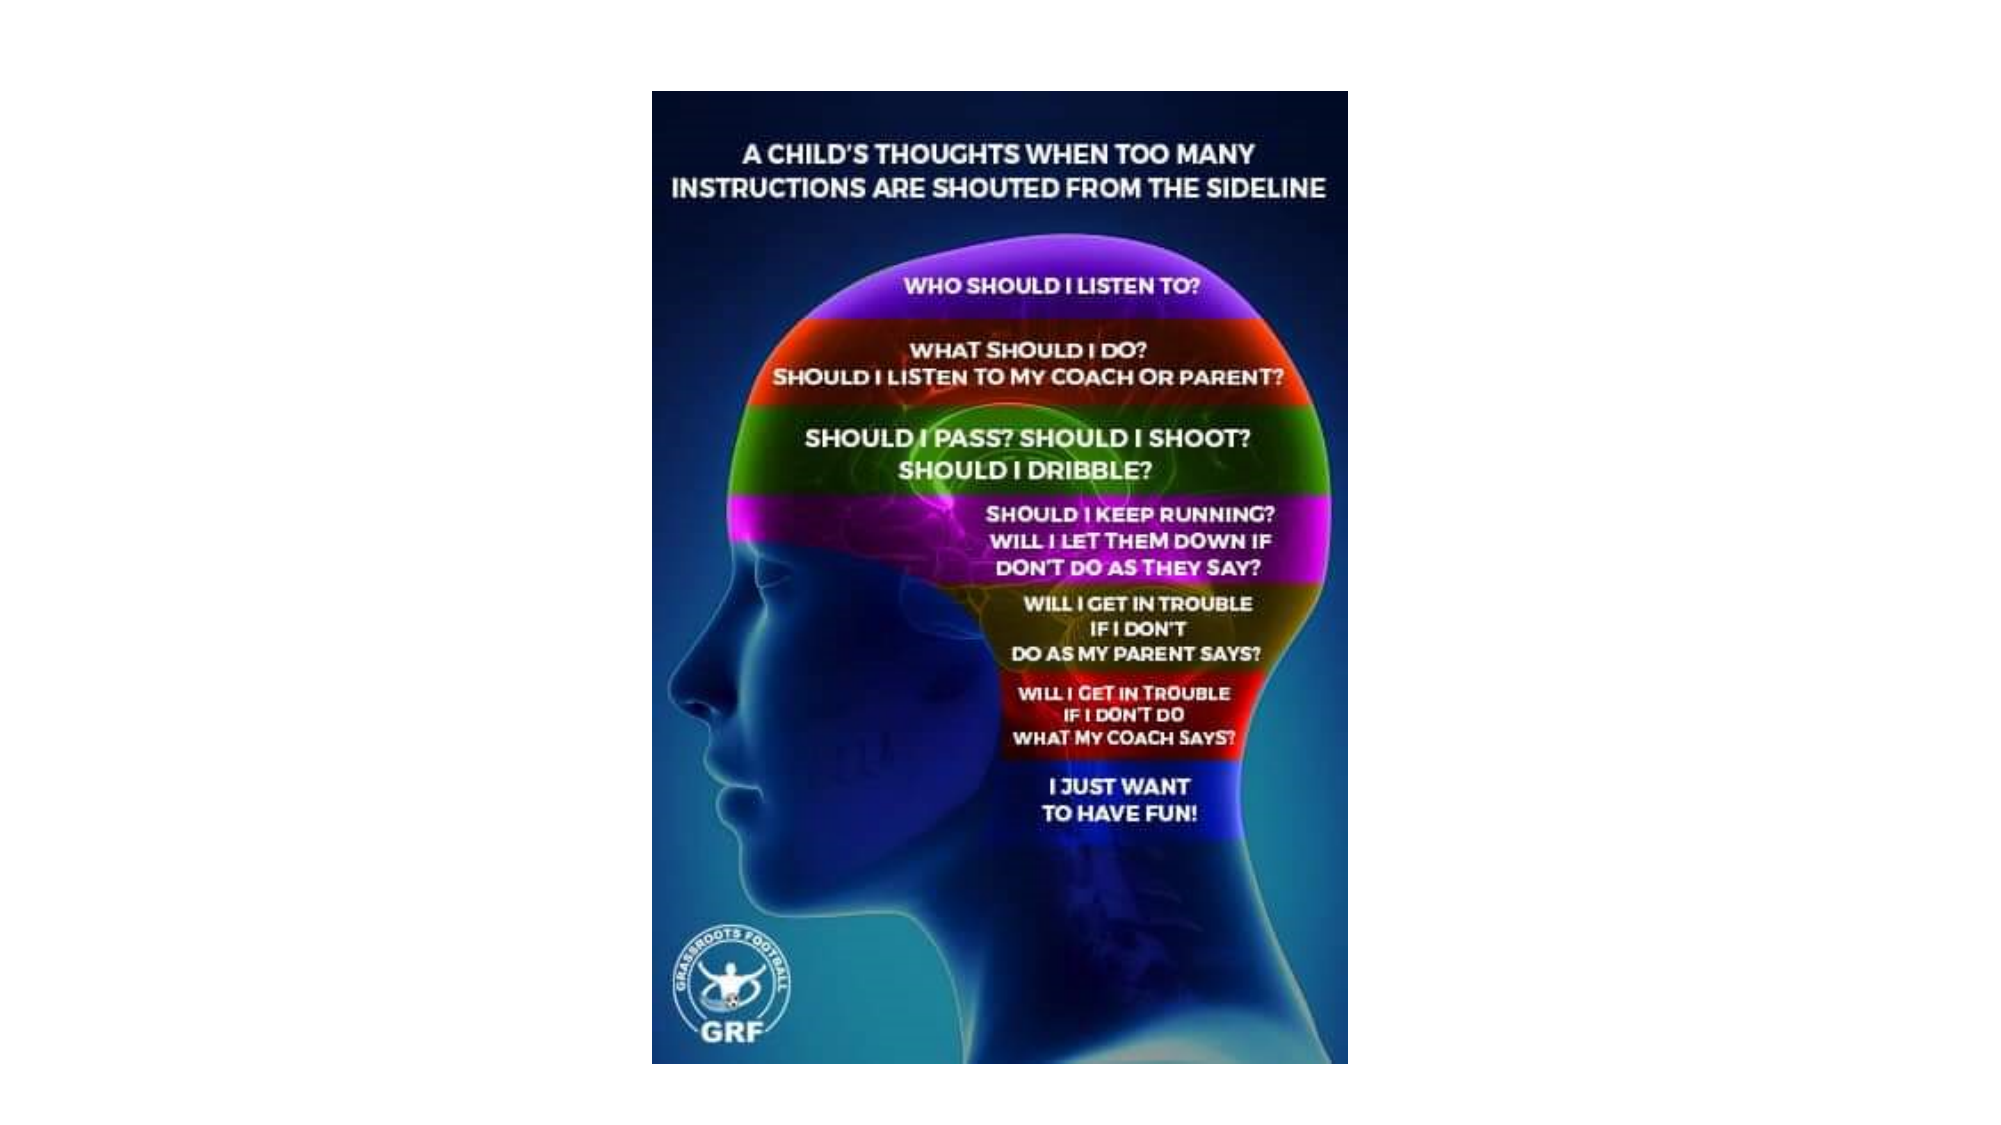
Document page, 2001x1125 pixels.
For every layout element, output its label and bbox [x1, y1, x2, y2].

picture [652, 92, 1348, 1064]
